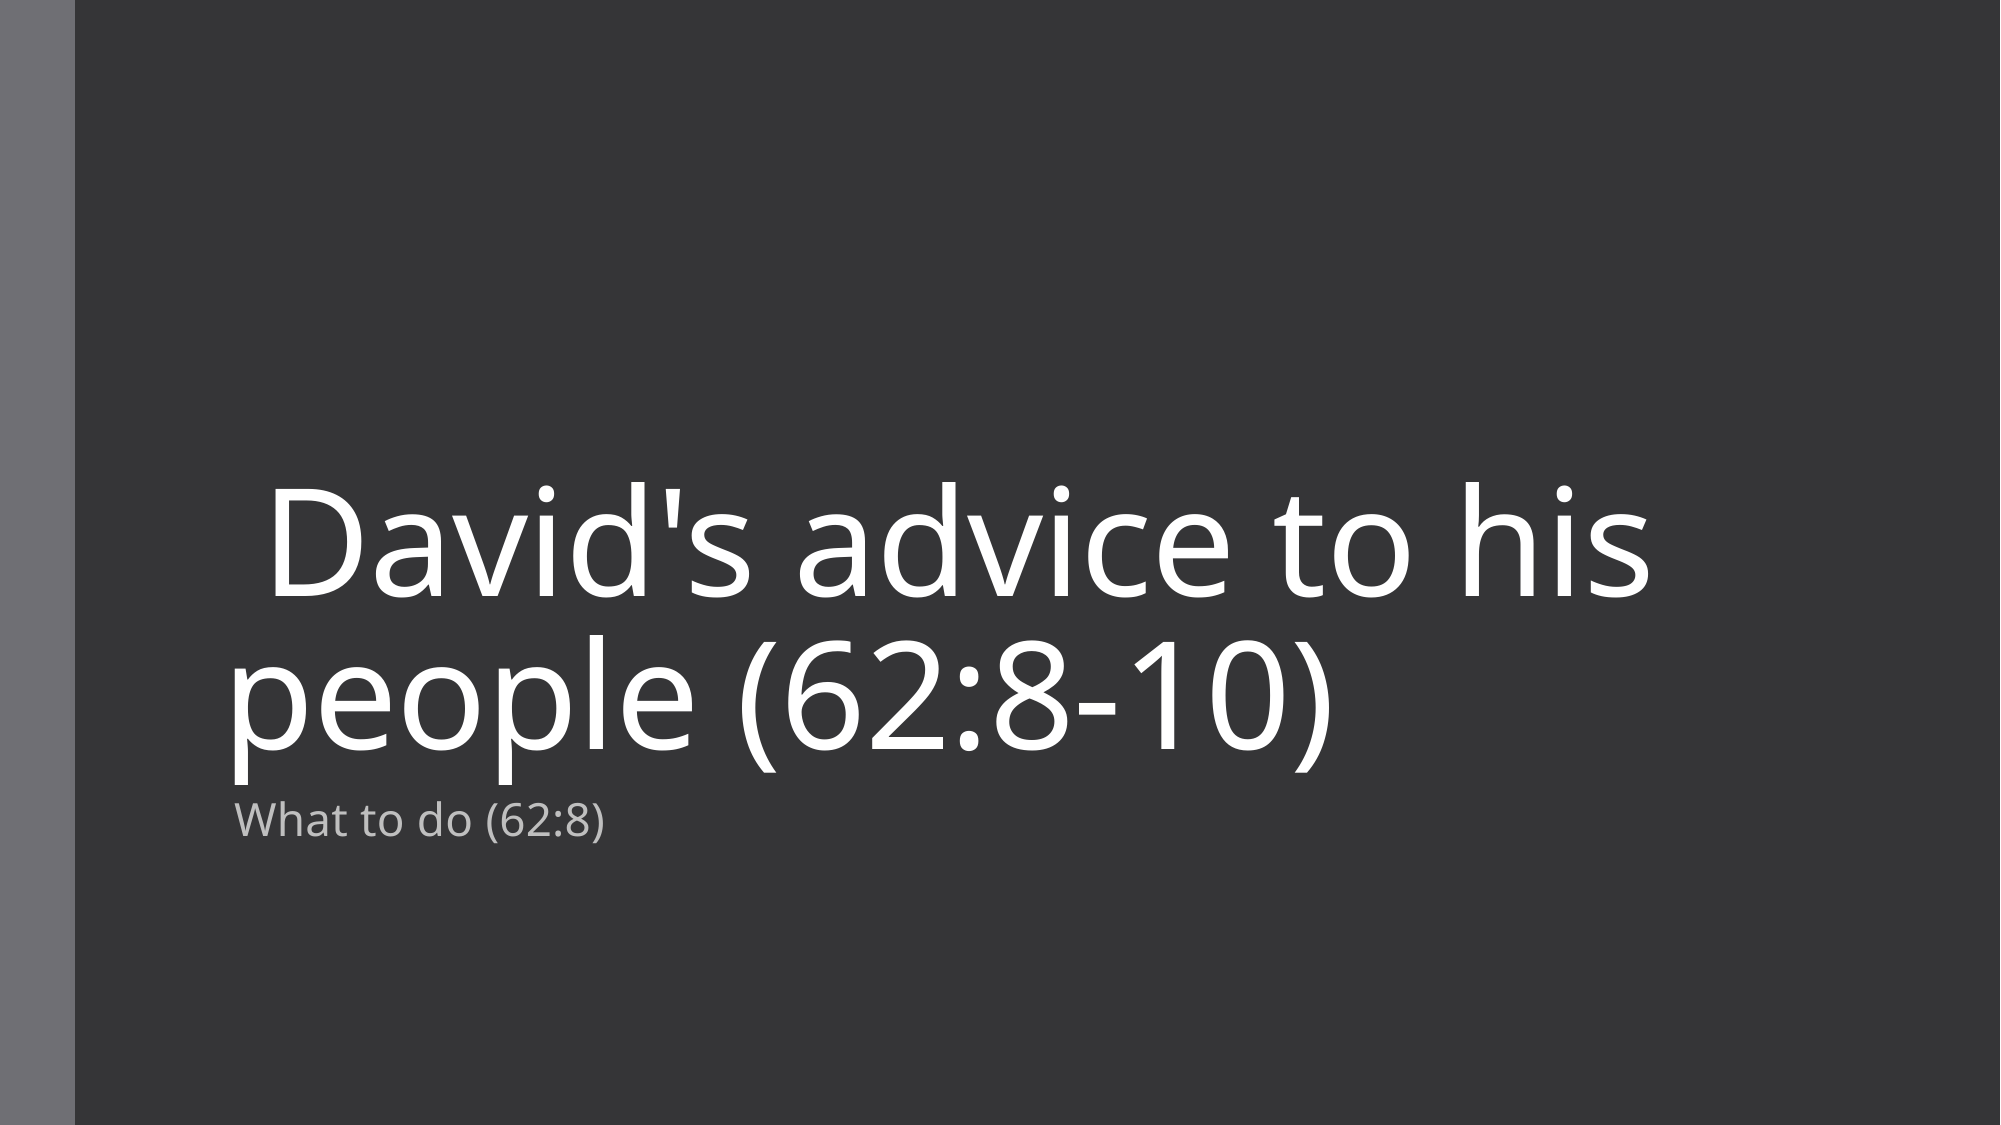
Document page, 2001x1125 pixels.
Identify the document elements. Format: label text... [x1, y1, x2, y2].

subtitle What to do (62:8) [206, 787, 1752, 1066]
title David's advice to his people (62:8-10) [206, 124, 1752, 787]
